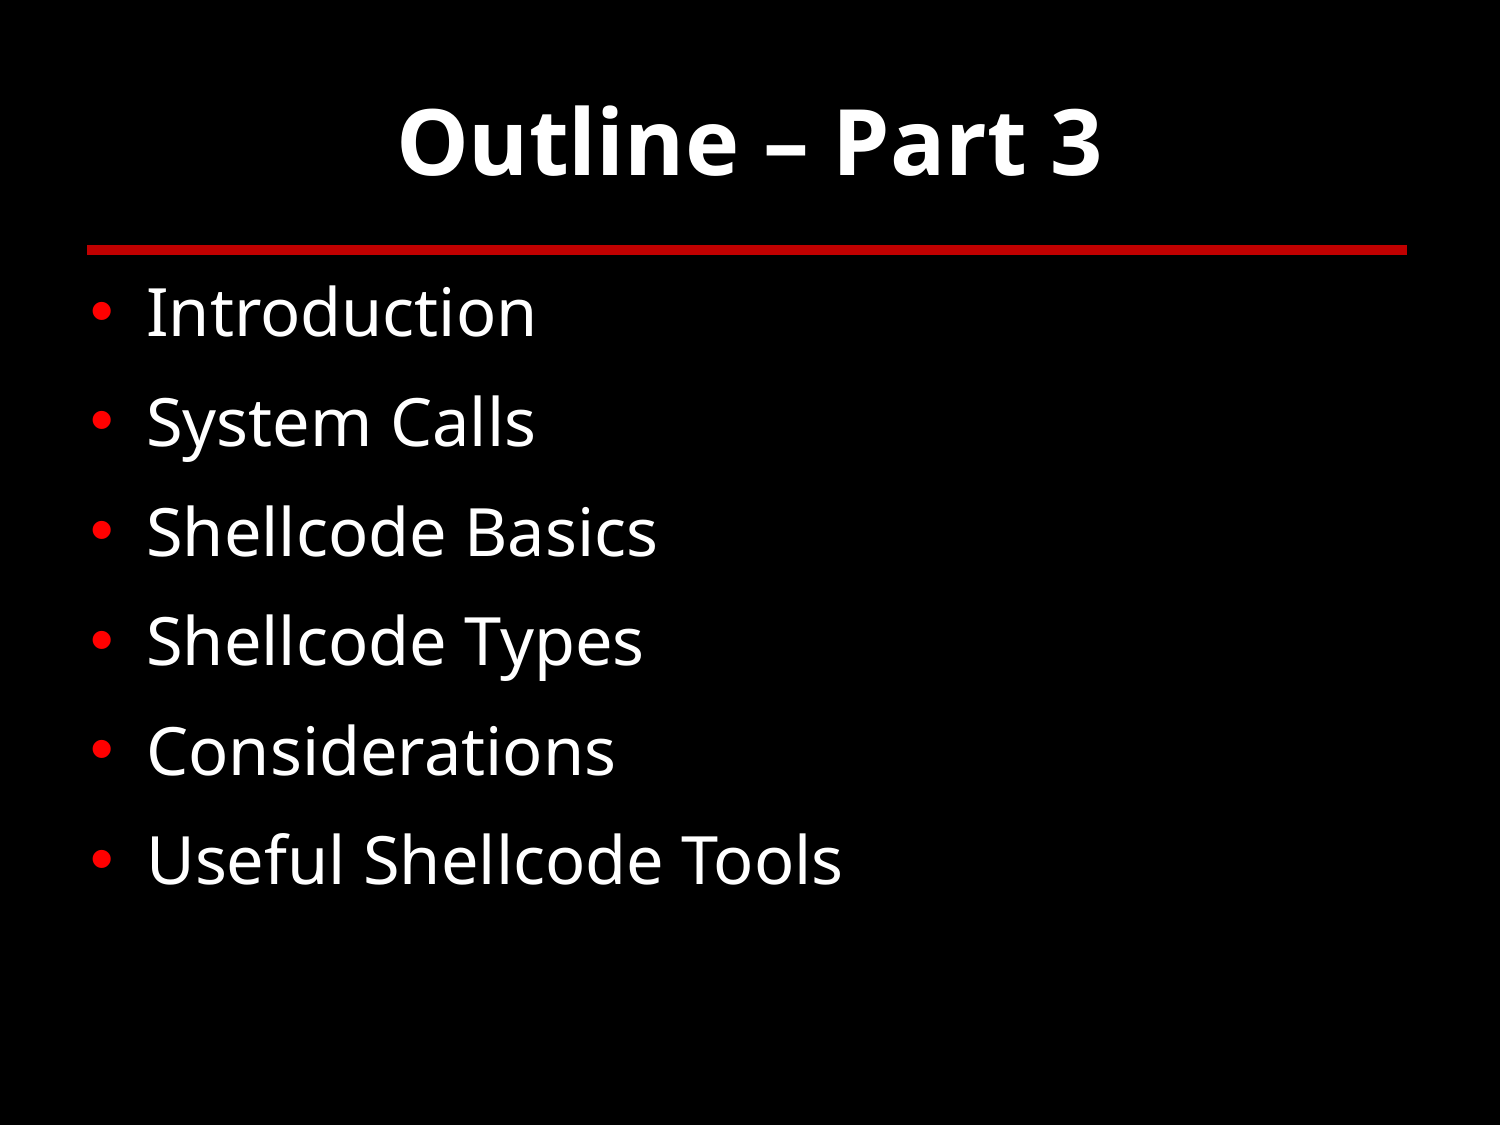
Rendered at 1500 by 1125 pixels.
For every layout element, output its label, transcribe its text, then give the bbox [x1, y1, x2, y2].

list Introduction System Calls Shellcode Basics Shellcode Types Considerations Useful Shellcode Tools [75, 262, 1425, 1005]
title Outline – Part 3 [75, 45, 1425, 233]
